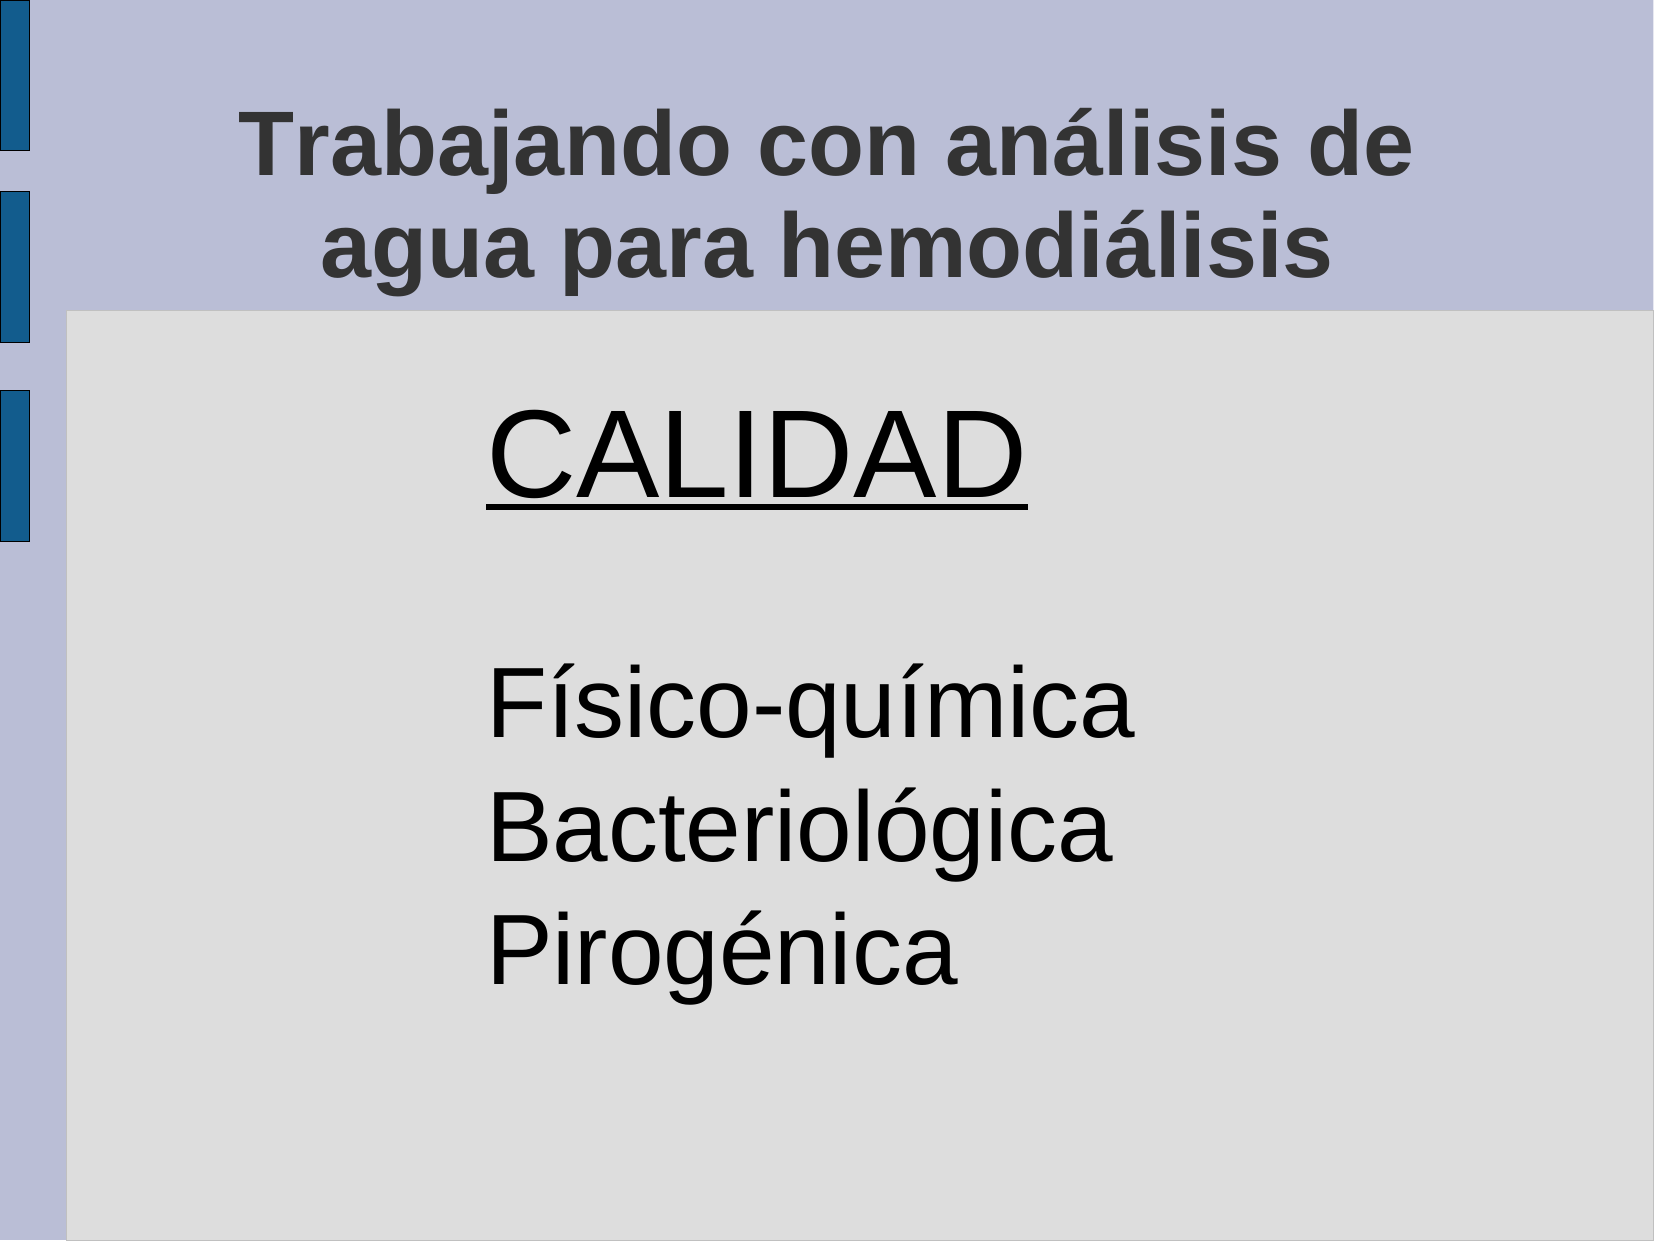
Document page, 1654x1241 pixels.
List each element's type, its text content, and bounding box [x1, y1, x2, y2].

title Trabajando con análisis de agua para hemodiálisis [121, 91, 1534, 299]
list CALIDAD Físico-química Bacteriológica Pirogénica [238, 383, 1506, 1166]
